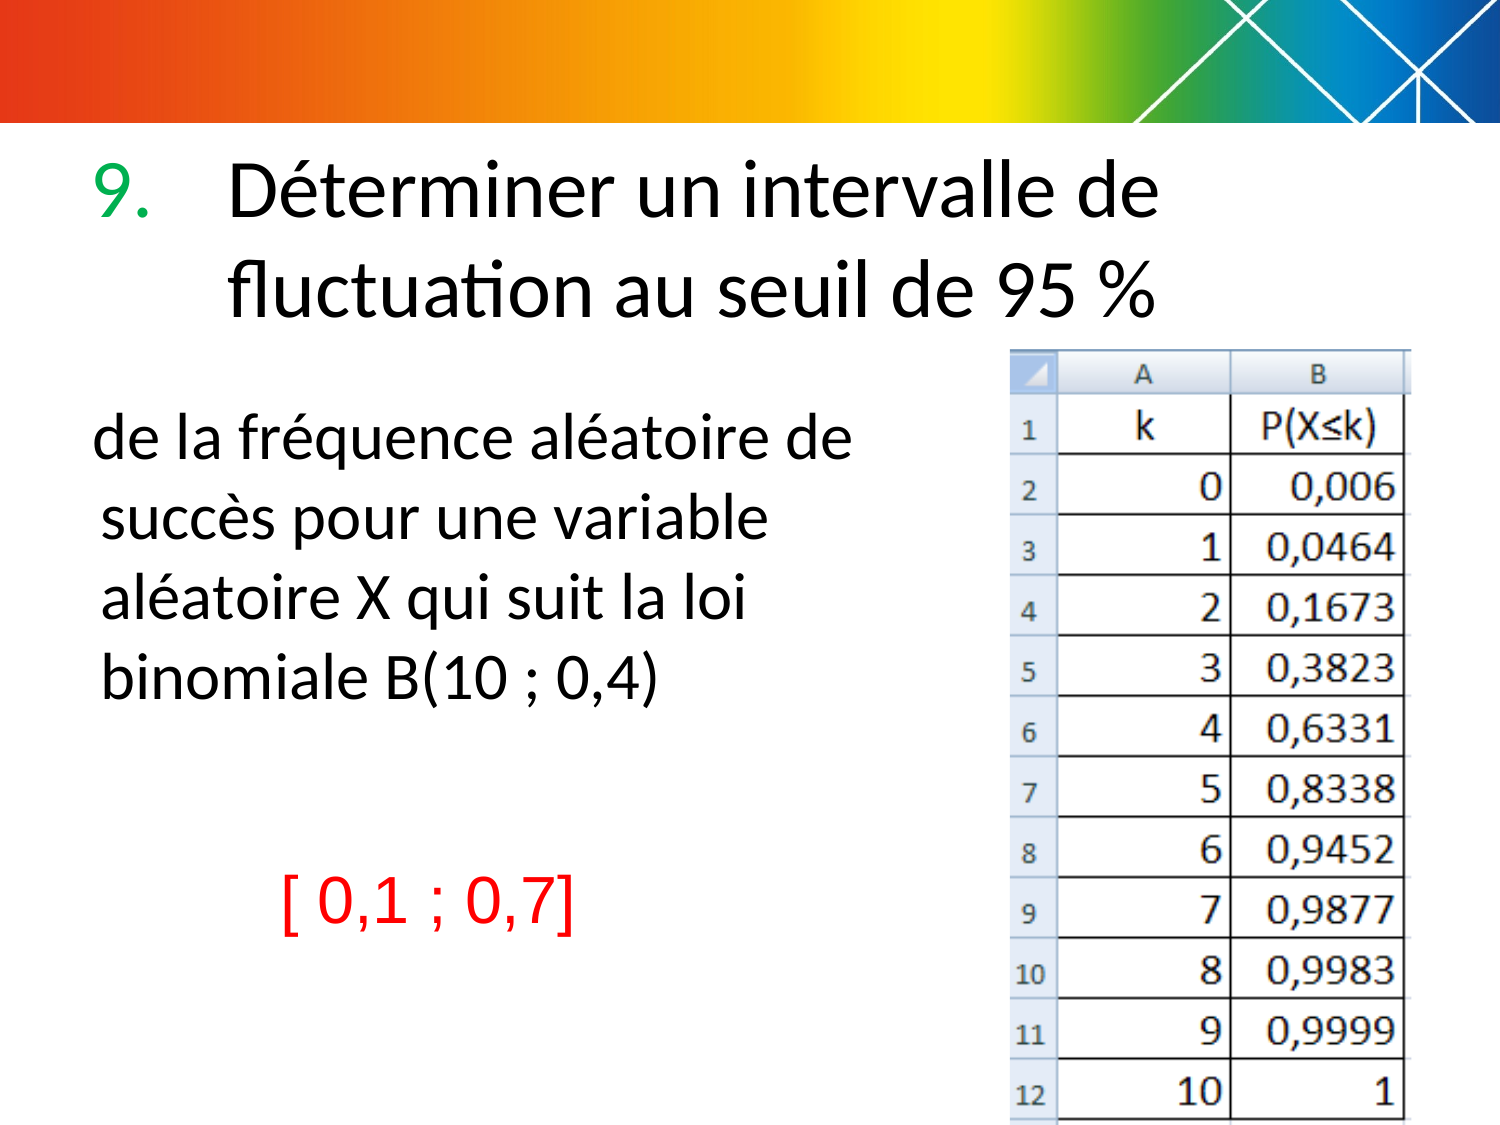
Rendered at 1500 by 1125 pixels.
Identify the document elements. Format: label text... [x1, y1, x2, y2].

picture [0, 0, 1359, 123]
picture [1009, 349, 1412, 1125]
text_box de la fréquence aléatoire de succès pour une variable aléatoire X qui suit la loi binomiale B(10 ; 0,4) [29, 385, 886, 721]
title Déterminer un intervalle de fluctuation au seuil de 95 % [75, 126, 1426, 342]
picture [1340, 0, 1500, 123]
text_box [ 0,1 ; 0,7] [265, 849, 821, 945]
